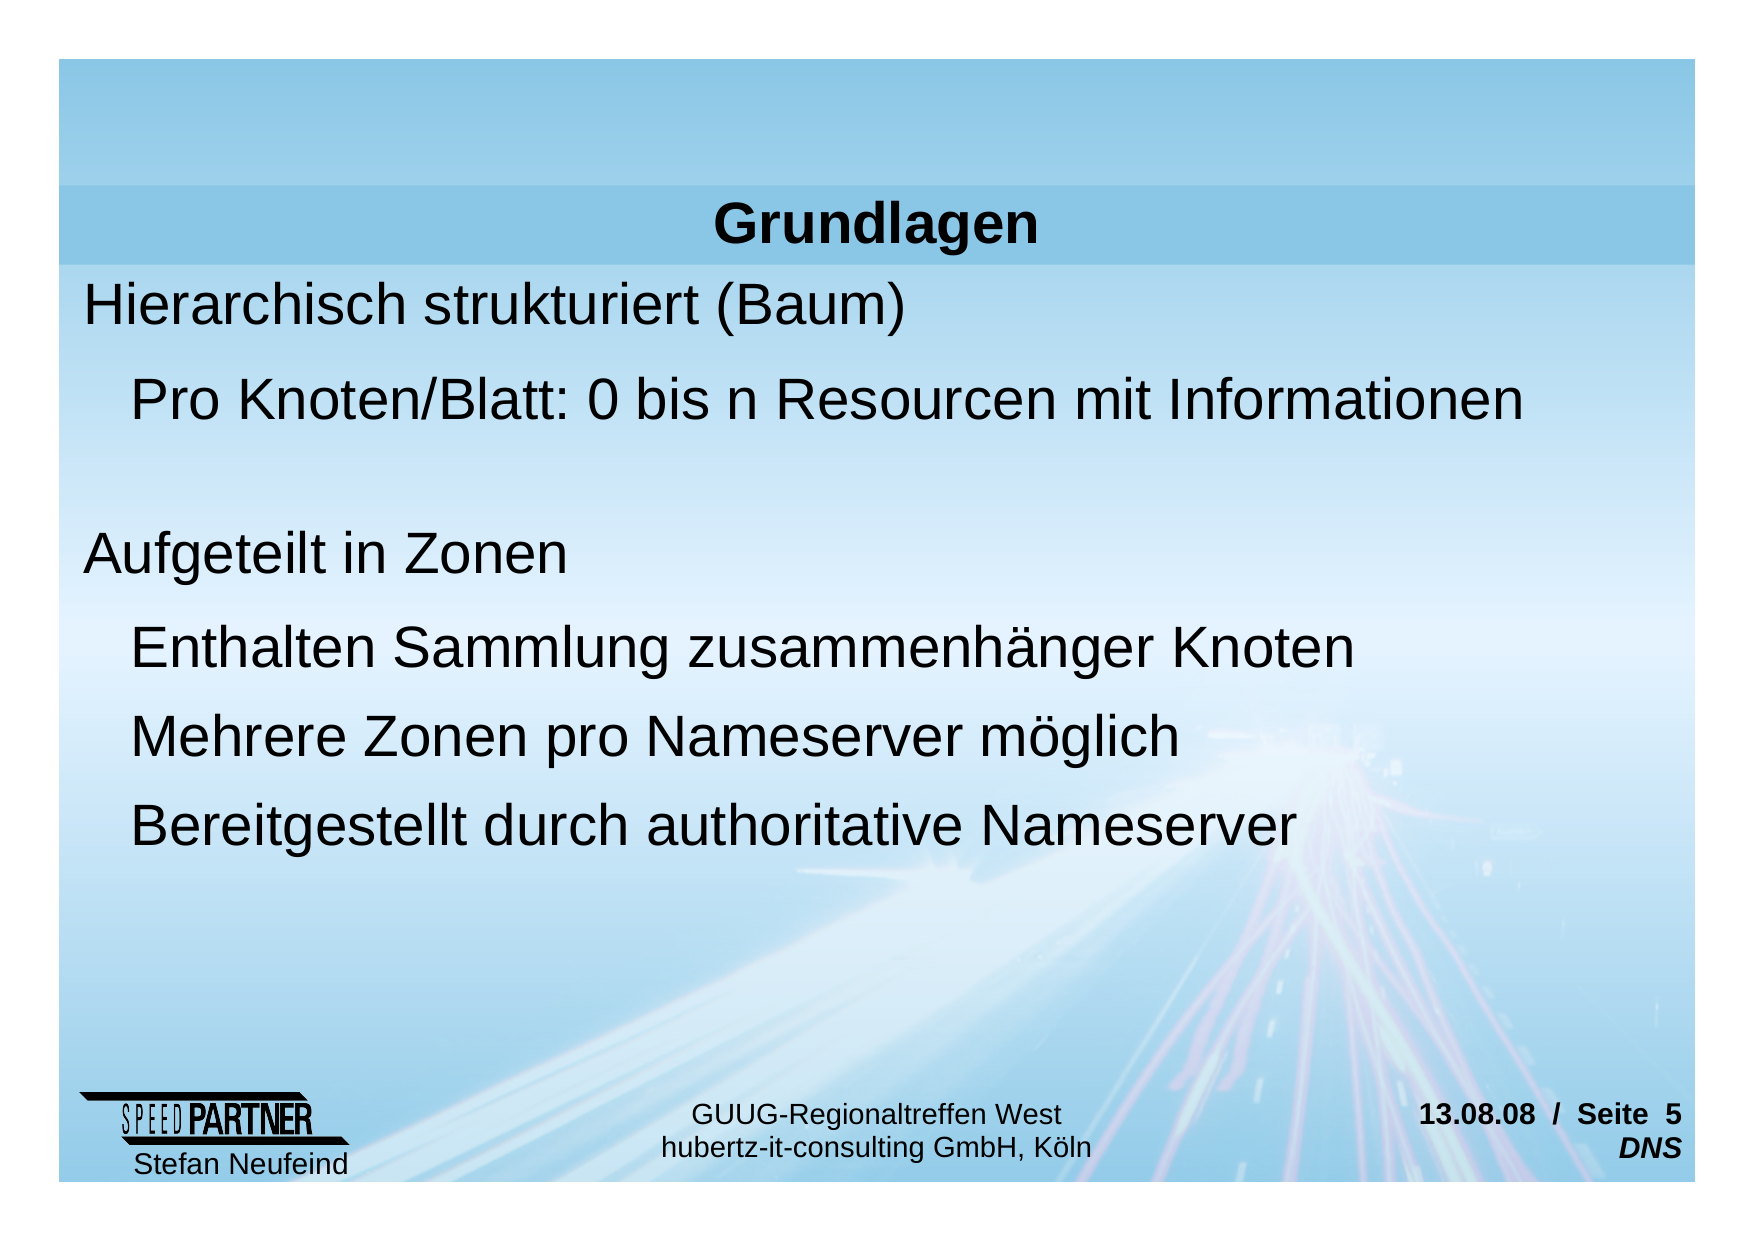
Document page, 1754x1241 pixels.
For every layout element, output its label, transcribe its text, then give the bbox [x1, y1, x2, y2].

picture [59, 265, 1695, 1182]
list Hierarchisch strukturiert (Baum) Pro Knoten/Blatt: 0 bis n Resourcen mit Informationen Aufgeteilt in Zonen Enthalten Sammlung zusammenhänger Knoten Mehrere Zonen pro Nameserver möglich Bereitgestellt durch authoritative Nameserver [71, 272, 1695, 1055]
title Grundlagen [59, 191, 1695, 257]
picture [59, 59, 1695, 185]
